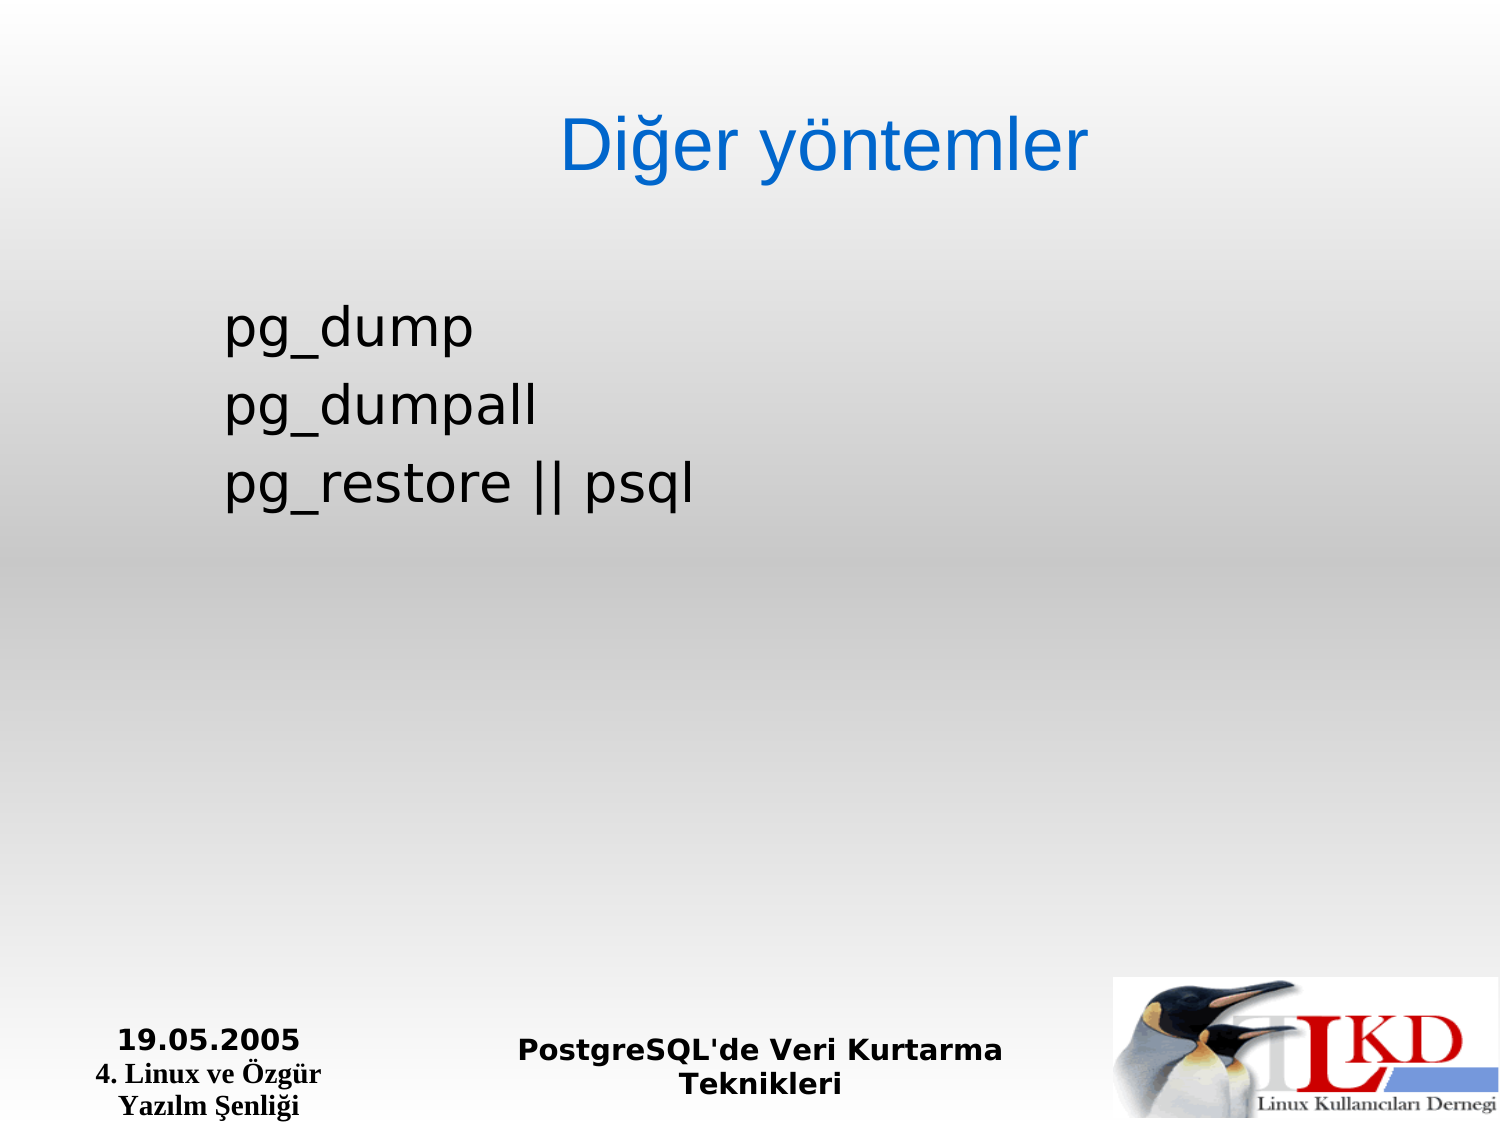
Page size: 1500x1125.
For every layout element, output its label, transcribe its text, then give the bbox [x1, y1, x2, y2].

list pg_dump pg_dumpall pg_restore || psql [223, 296, 1423, 972]
title Diğer yöntemler [224, 49, 1425, 238]
picture [1113, 977, 1499, 1118]
